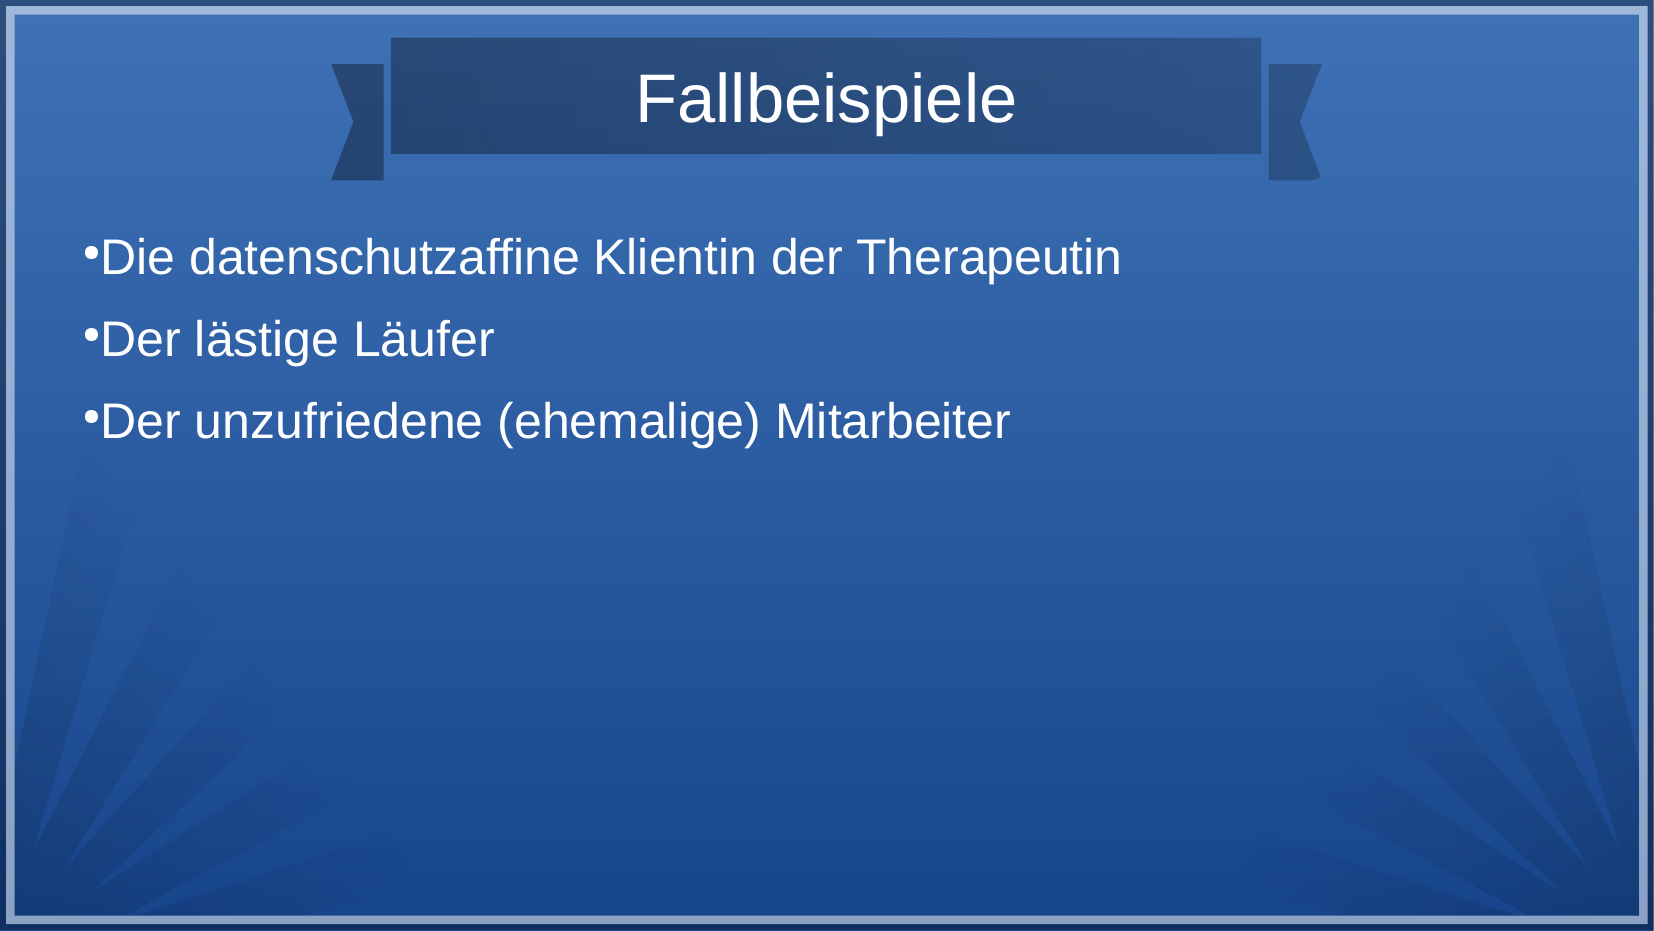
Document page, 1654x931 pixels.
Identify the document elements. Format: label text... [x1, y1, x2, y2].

list Die datenschutzaffine Klientin der Therapeutin Der lästige Läufer Der unzufriedene (ehemalige) Mitarbeiter [82, 224, 1571, 848]
title Fallbeispiele [389, 35, 1264, 154]
